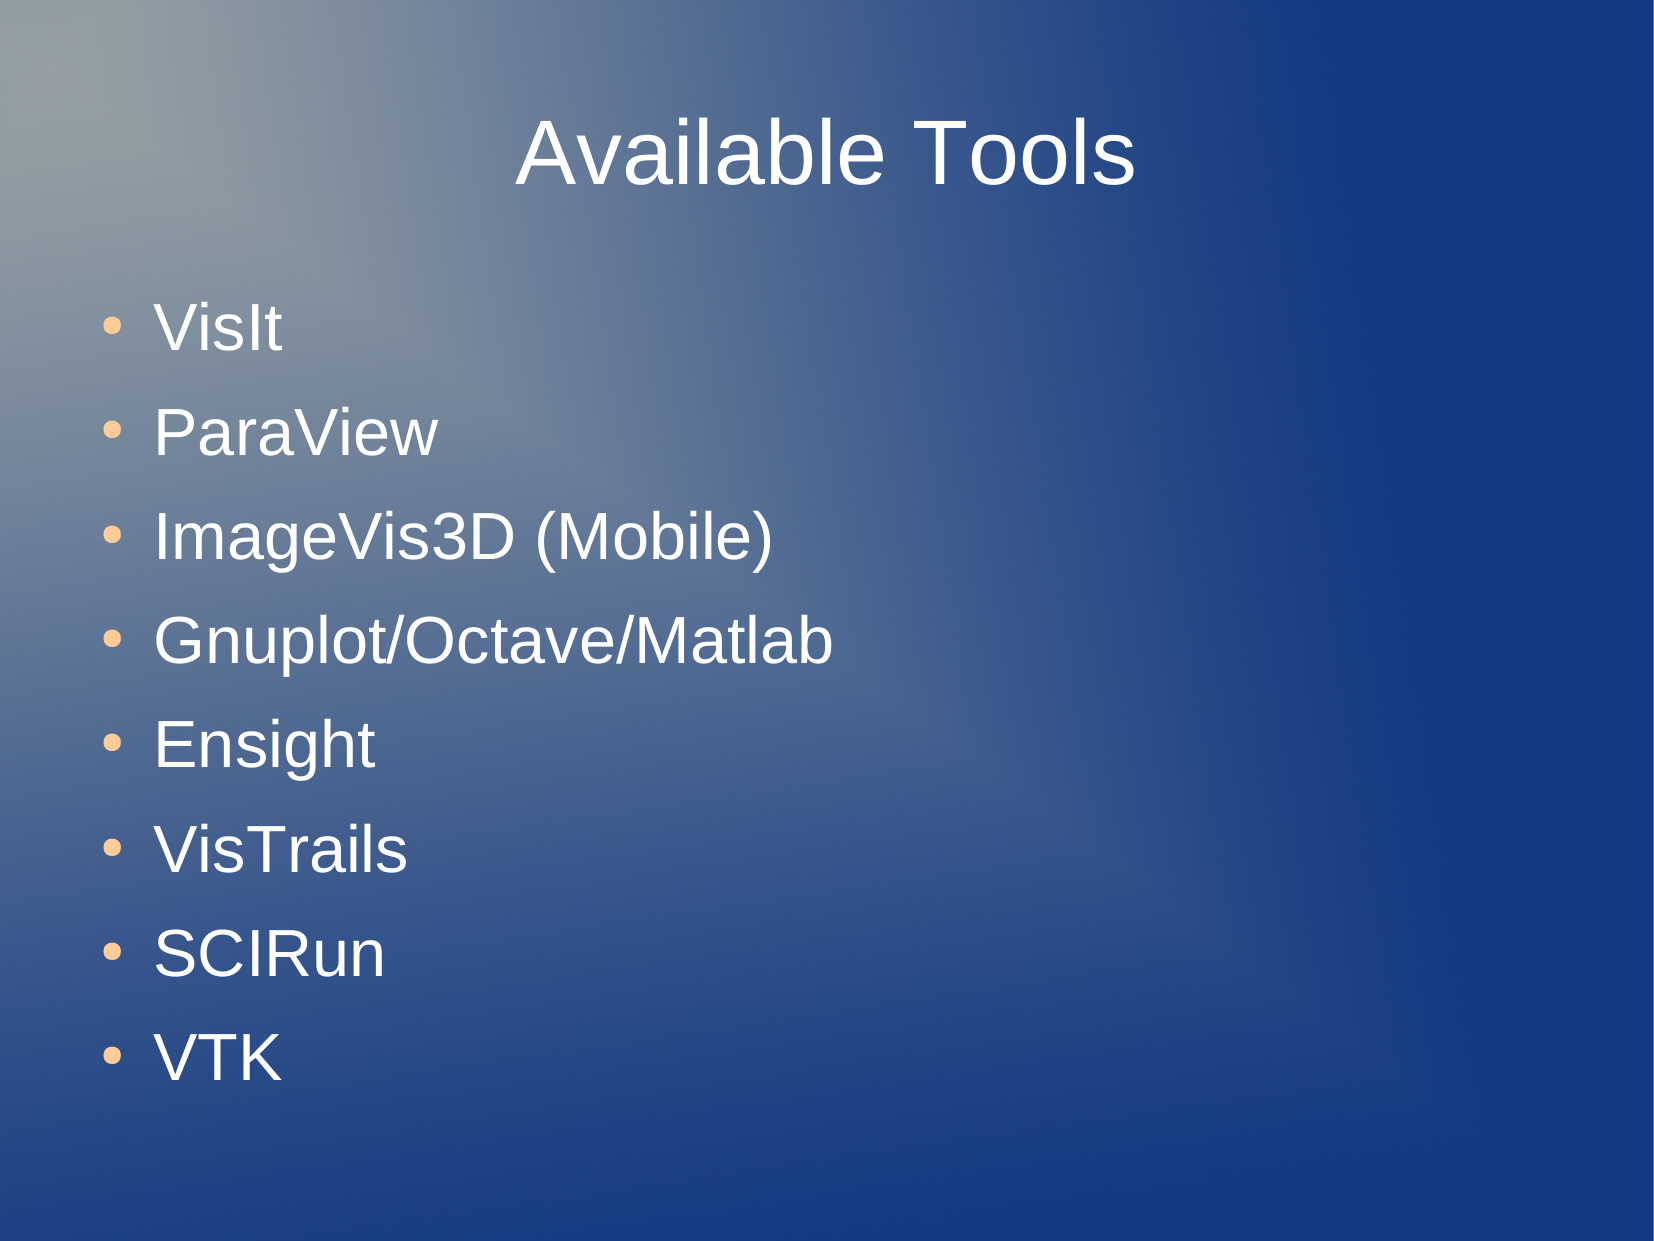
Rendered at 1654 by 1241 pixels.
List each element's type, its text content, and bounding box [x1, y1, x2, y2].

title Available Tools [82, 56, 1571, 250]
picture [0, 0, 1654, 1241]
list VisIt ParaView ImageVis3D (Mobile) Gnuplot/Octave/Matlab Ensight VisTrails SCIRun VTK [82, 290, 1571, 1096]
